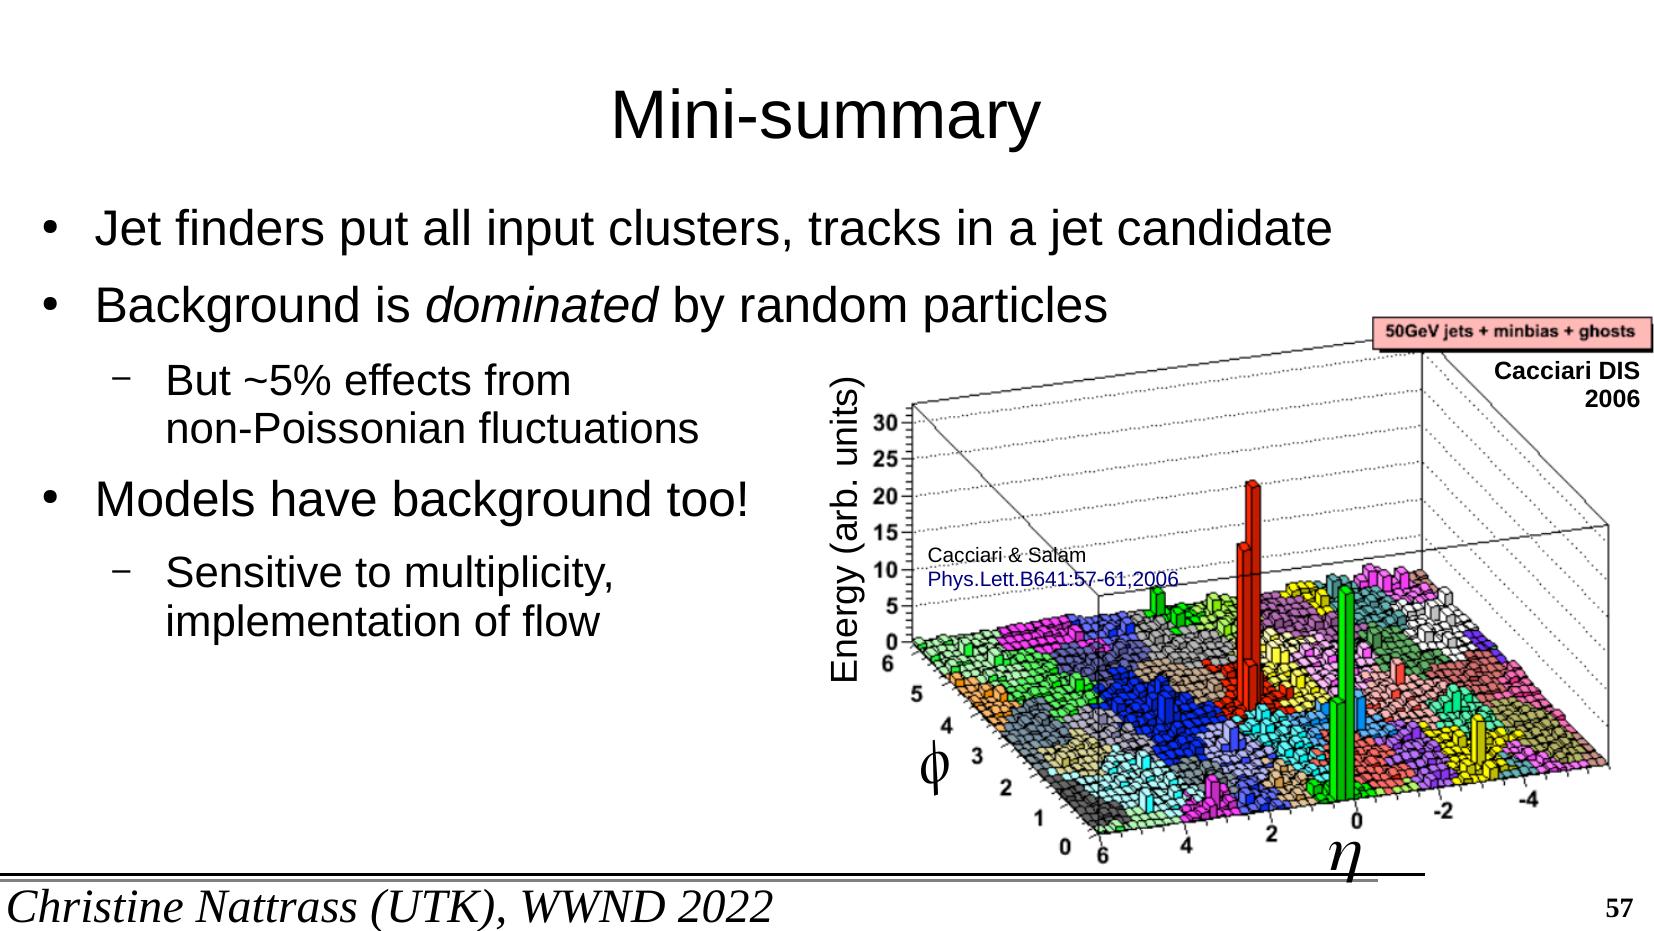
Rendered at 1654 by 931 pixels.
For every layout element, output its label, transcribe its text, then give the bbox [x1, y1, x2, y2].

list Jet finders put all input clusters, tracks in a jet candidate Background is dominated by random particles But ~5% effects from non-Poissonian fluctuations Models have background too! Sensitive to multiplicity, implementation of flow [23, 199, 1479, 740]
chart [1315, 839, 1368, 887]
text_box Cacciari DIS 2006 [1479, 349, 1654, 421]
chart [899, 740, 963, 805]
picture [1479, 316, 1654, 349]
picture [872, 421, 1654, 865]
title Mini-summary [82, 37, 1571, 193]
